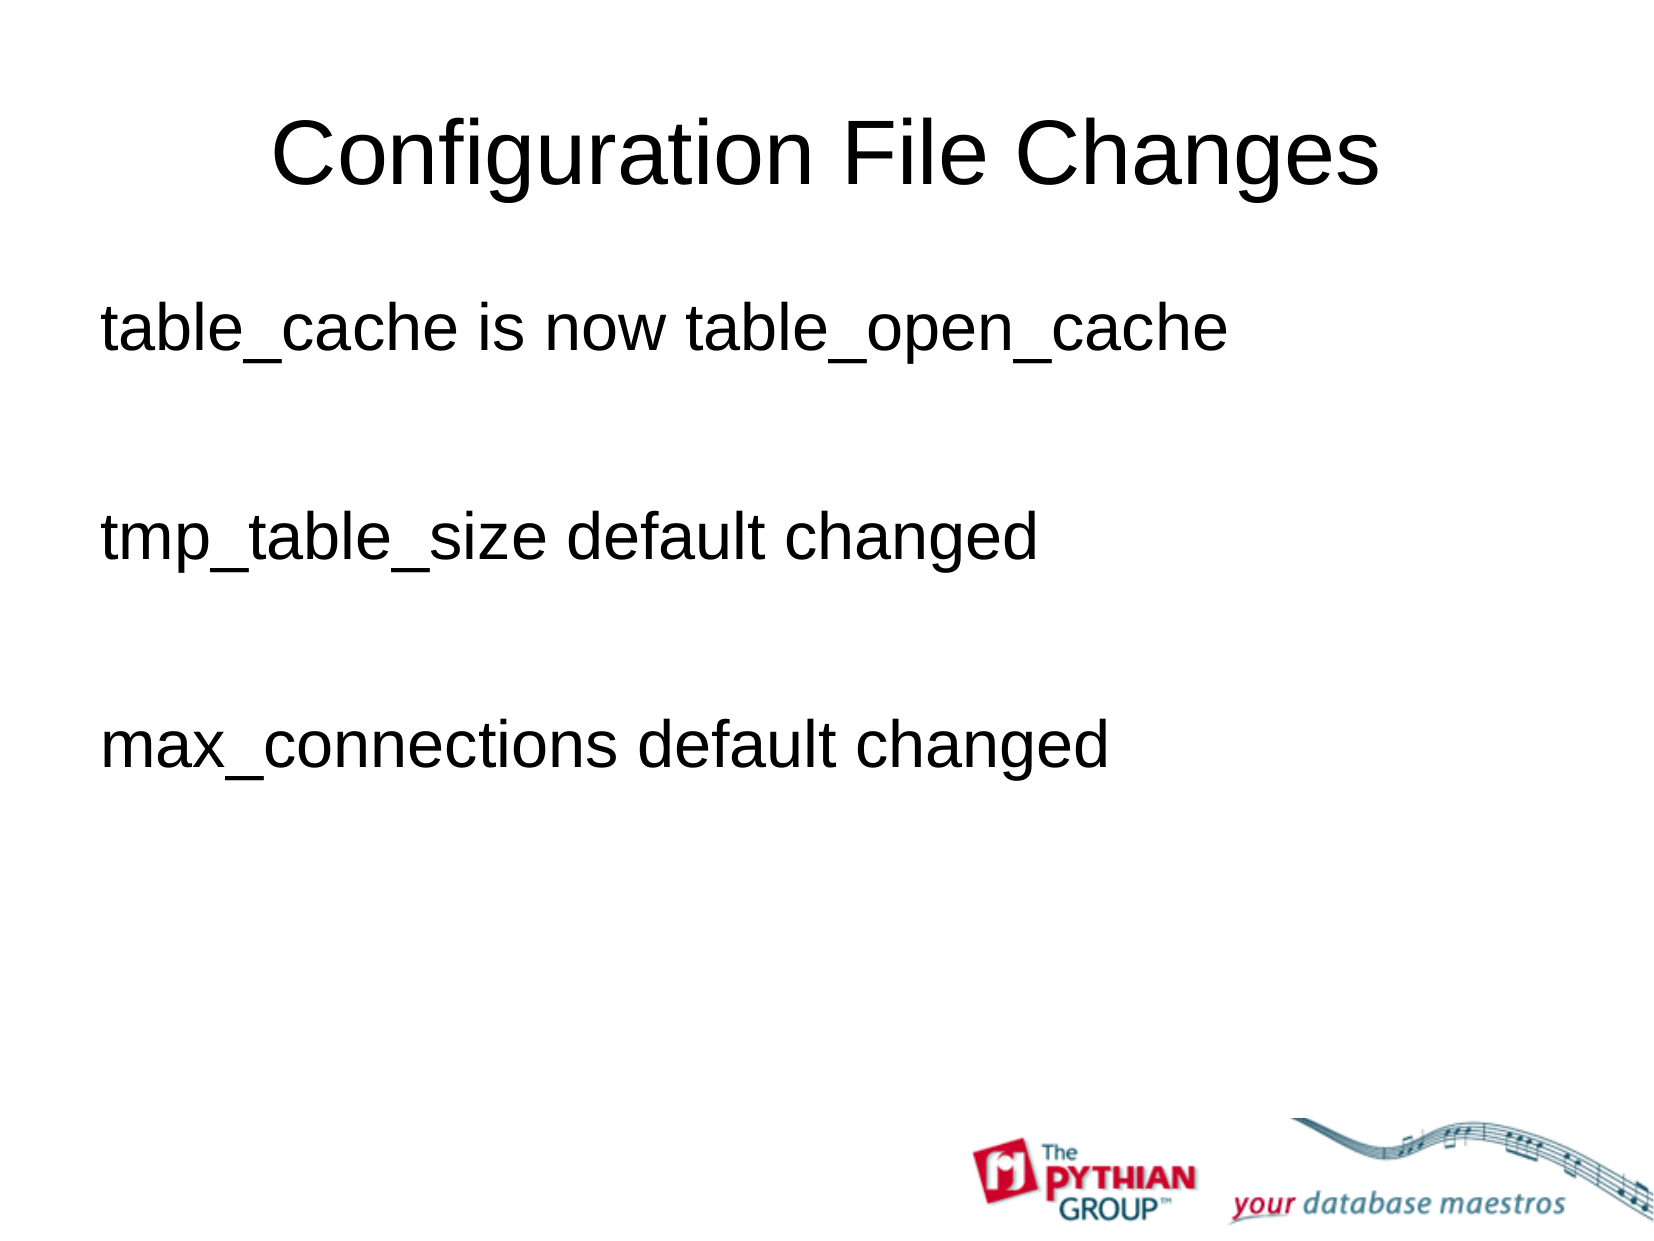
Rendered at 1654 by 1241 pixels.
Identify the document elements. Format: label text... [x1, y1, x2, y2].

picture [955, 1118, 1654, 1241]
title Configuration File Changes [82, 49, 1571, 257]
list table_cache is now table_open_cache tmp_table_size default changed max_connections default changed [82, 290, 1571, 1094]
